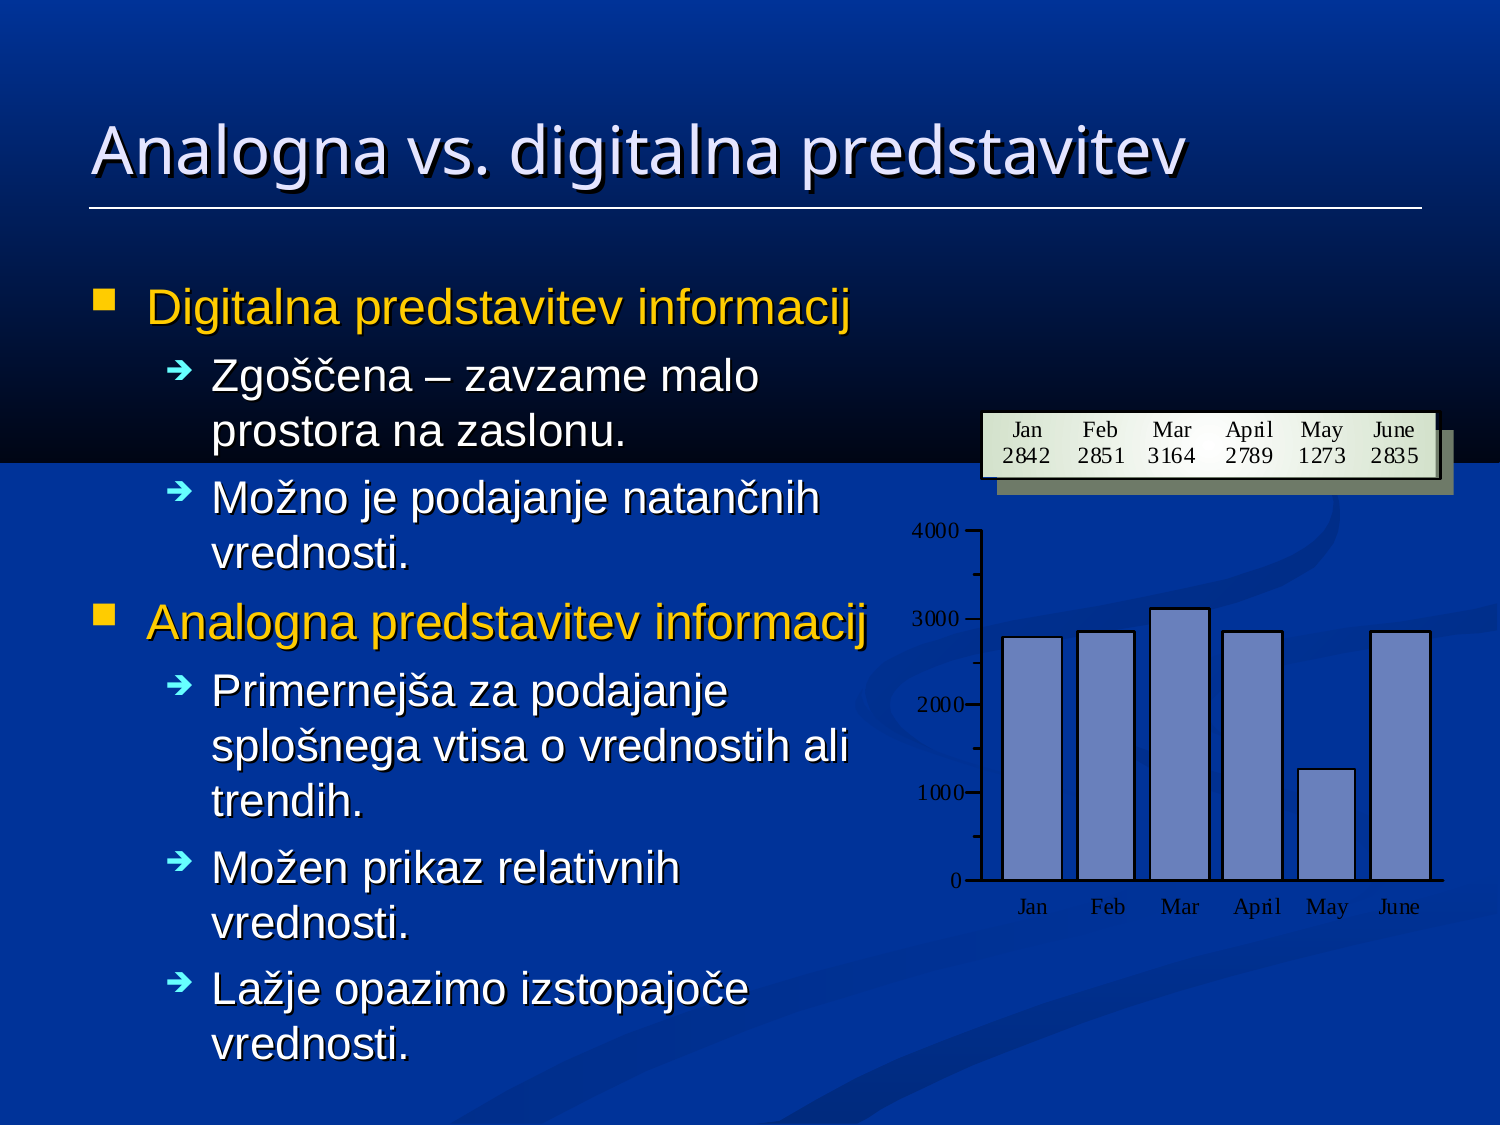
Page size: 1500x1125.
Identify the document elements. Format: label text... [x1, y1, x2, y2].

text_box Analogna vs. digitalna predstavitev [76, 54, 1352, 242]
list Digitalna predstavitev informacij Zgoščena – zavzame malo prostora na zaslonu. Možno je podajanje natančnih vrednosti. Analogna predstavitev informacij Primernejša za podajanje splošnega vtisa o vrednostih ali trendih. Možen prikaz relativnih vrednosti. Lažje opazimo izstopajoče vrednosti. [75, 267, 904, 1094]
picture [903, 408, 1454, 948]
